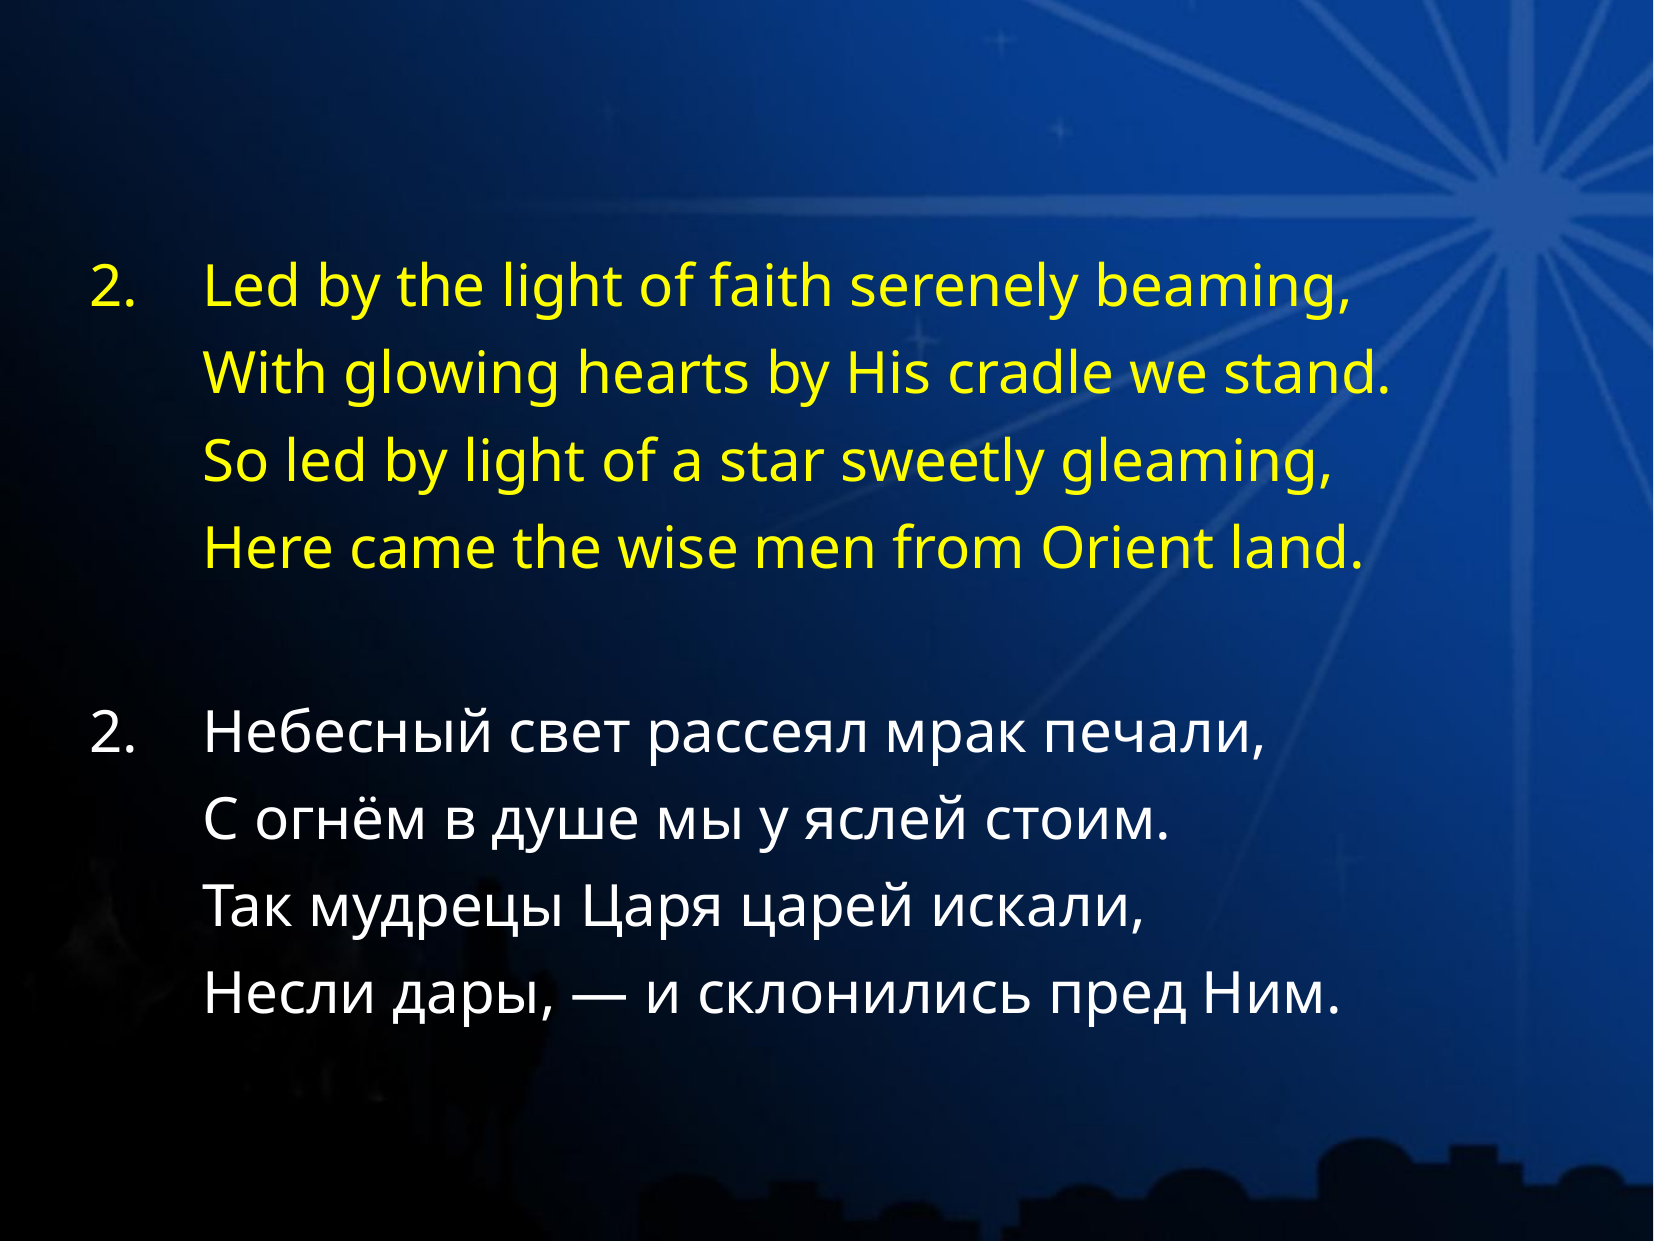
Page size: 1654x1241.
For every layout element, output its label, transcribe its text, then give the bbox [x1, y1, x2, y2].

picture [0, 0, 1654, 1241]
text_box 2. Led by the light of faith serenely beaming, With glowing hearts by His cradle we stand. So led by light of a star sweetly gleaming, Here came the wise men from Orient land. [75, 150, 1653, 638]
text_box 2. Небесный свет рассеял мрак печали, С огнём в душе мы у яслей стоим. Так мудрецы Царя царей искали, Несли дары, — и склонились пред Ним. [75, 675, 1576, 1163]
